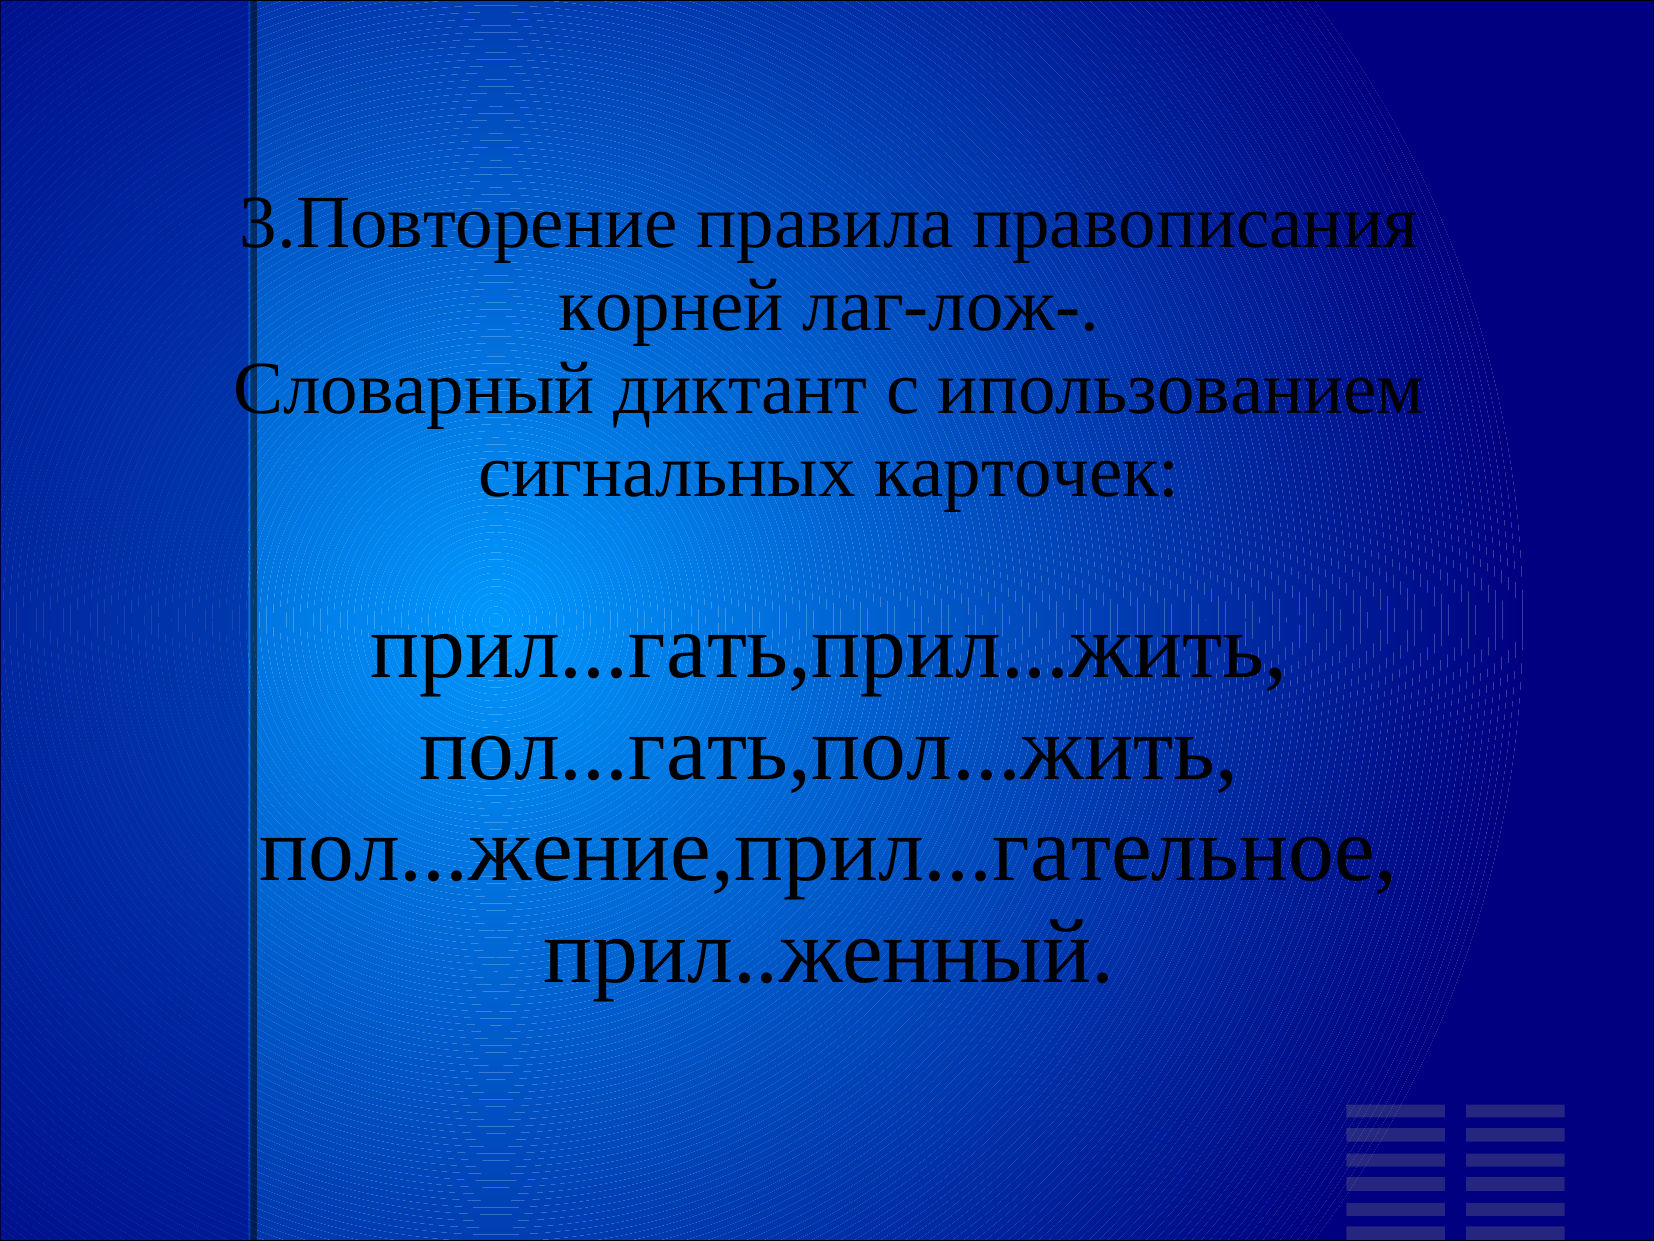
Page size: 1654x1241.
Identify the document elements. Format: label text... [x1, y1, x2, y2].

subtitle 3.Повторение правила правописания корней лаг-лож-. Словарный диктант с ипользованием сигнальных карточек: прил...гать,прил...жить, пол...гать,пол...жить, пол...жение,прил...гательное, прил..женный. [123, 118, 1536, 1140]
